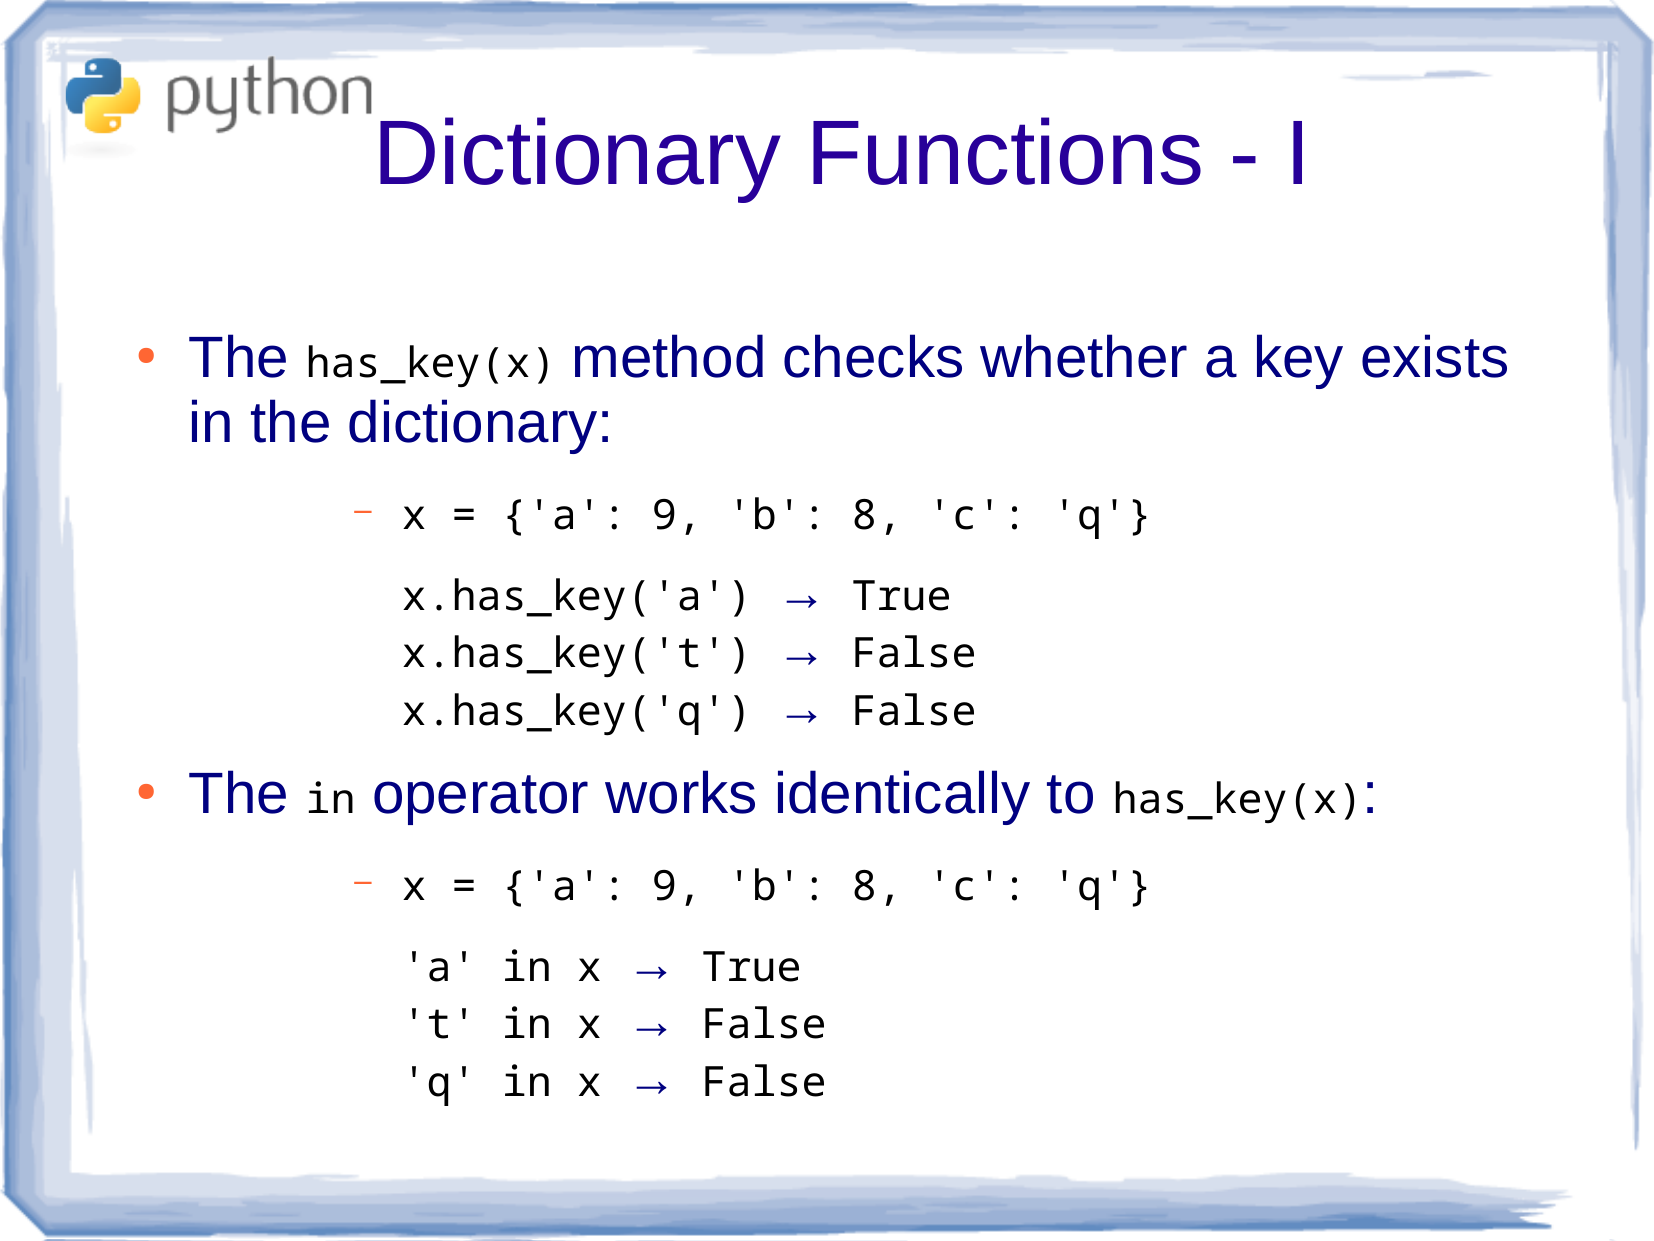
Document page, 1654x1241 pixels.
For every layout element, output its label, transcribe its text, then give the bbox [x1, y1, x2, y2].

picture [0, 0, 1654, 1241]
title Dictionary Functions - I [82, 49, 1571, 257]
list The has_key(x) method checks whether a key exists in the dictionary: x = {'a': 9, 'b': 8, 'c': 'q'} x.has_key('a') → True x.has_key('t') → False x.has_key('q') → False The in operator works identically to has_key(x): x = {'a': 9, 'b': 8, 'c': 'q'} 'a' in x → True 't' in x → False 'q' in x → False [118, 324, 1571, 1171]
